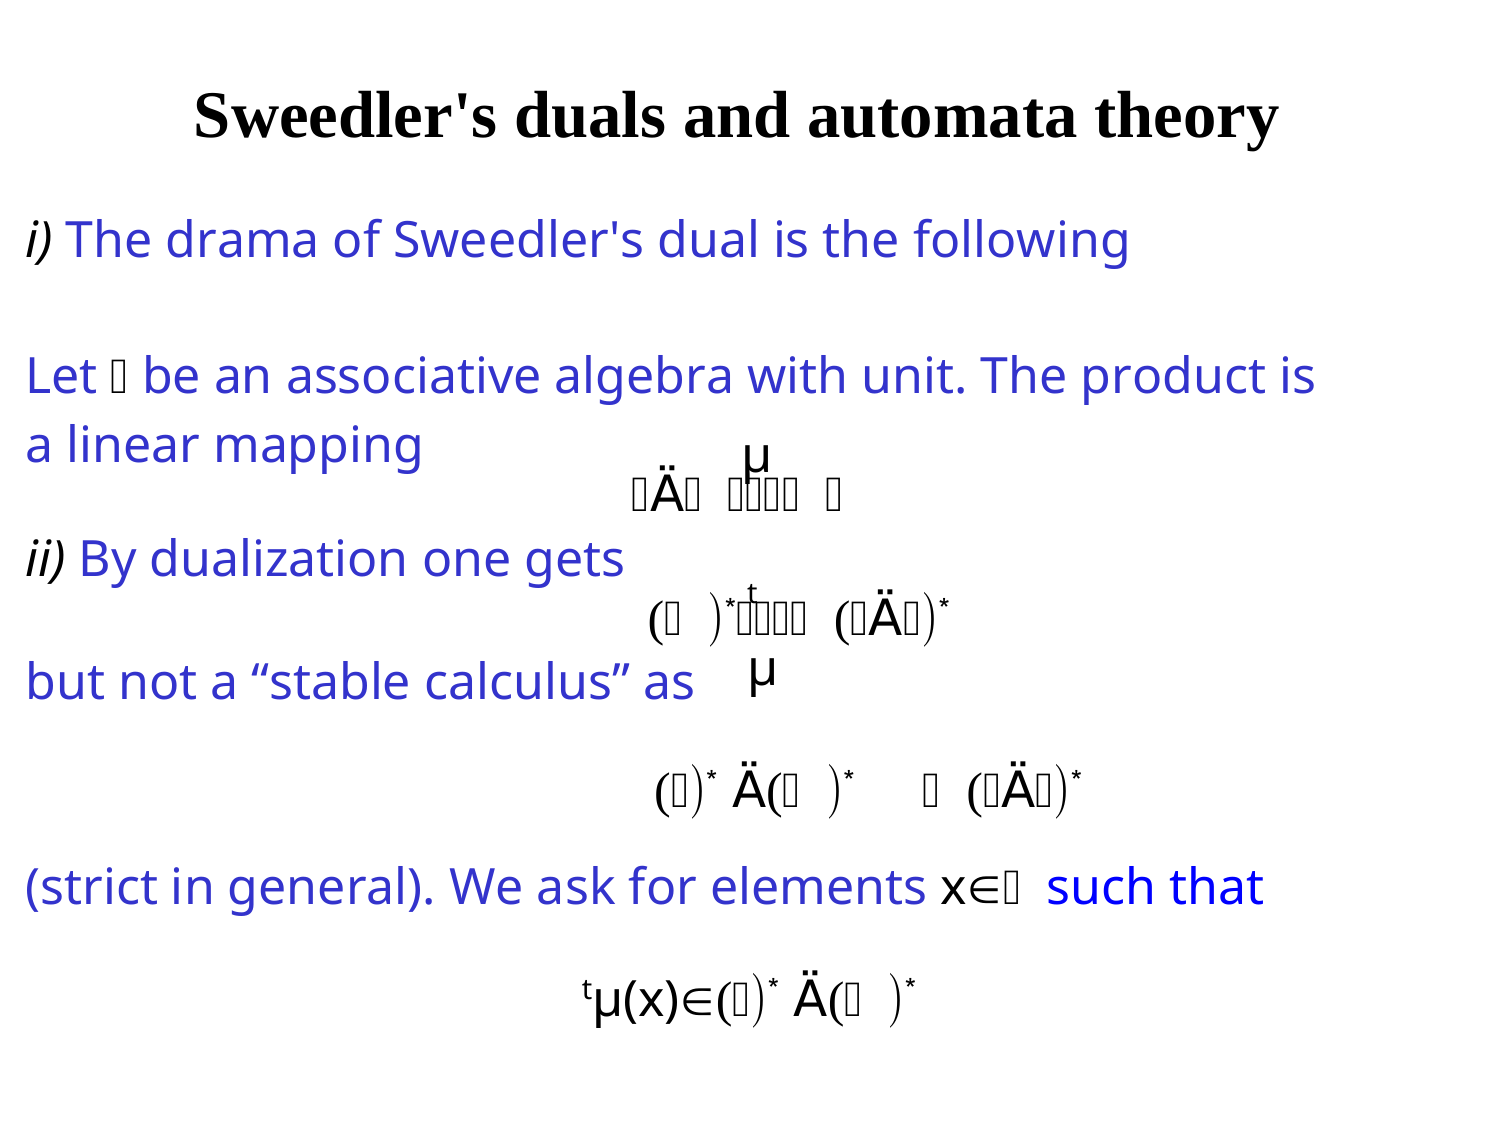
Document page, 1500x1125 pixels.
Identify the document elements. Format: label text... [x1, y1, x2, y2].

text_box µ [726, 413, 785, 485]
text_box tµ(x)()* Ä( )* [567, 956, 981, 1034]
text_box tµ [732, 561, 801, 635]
text_box Sweedler's duals and automata theory i) The drama of Sweedler's dual is the following Let  be an associative algebra with unit. The product is a linear mapping Ä   ii) By dualization one gets ( )* (Ä)* but not a “stable calculus” as (strict in general). We ask for elements x such that [25, 70, 1465, 927]
text_box ()* Ä( )*  (Ä)* [572, 755, 1164, 857]
